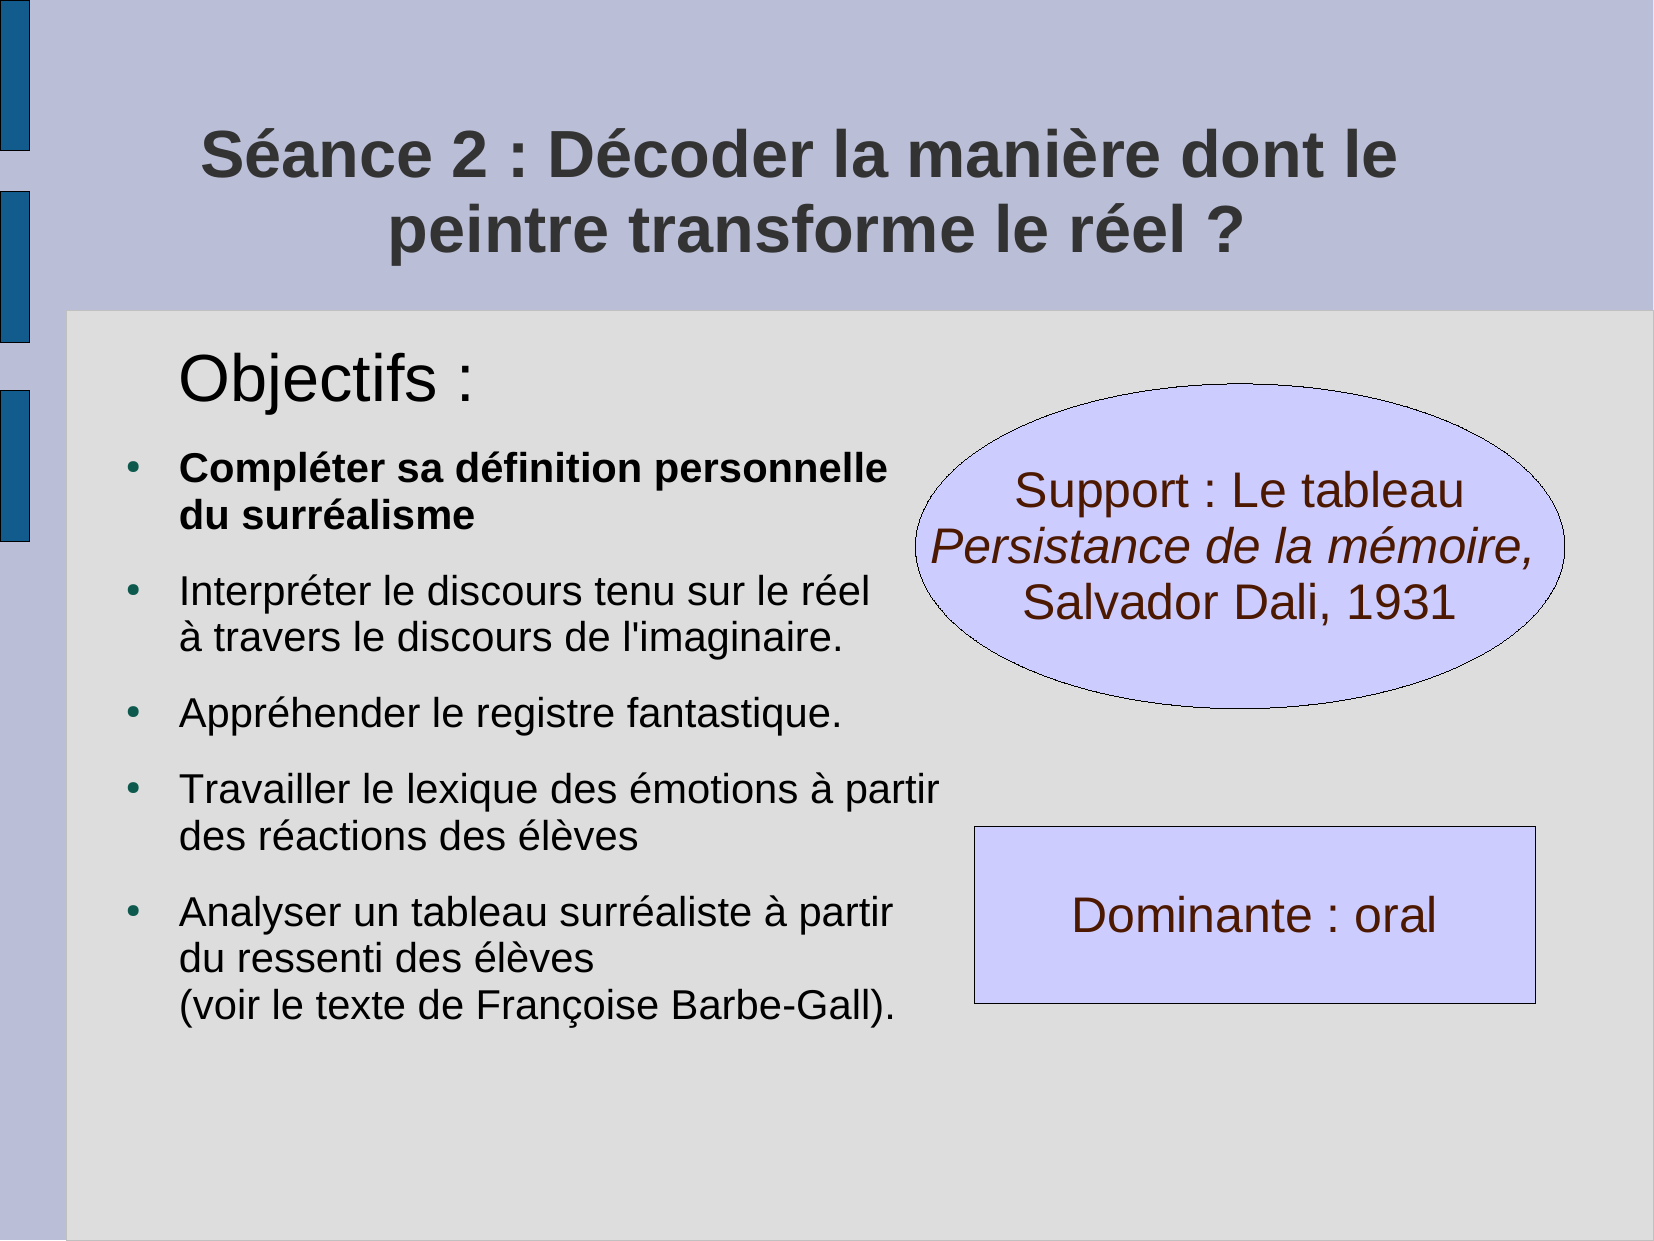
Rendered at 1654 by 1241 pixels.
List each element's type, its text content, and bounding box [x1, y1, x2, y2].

text_box Support : Le tableau Persistance de la mémoire, Salvador Dali, 1931 [915, 383, 1565, 709]
list Objectifs : Compléter sa définition personnelle du surréalisme Interpréter le discours tenu sur le réel à travers le discours de l'imaginaire. Appréhender le registre fantastique. Travailler le lexique des émotions à partir des réactions des élèves Analyser un tableau surréaliste à partir du ressenti des élèves (voir le texte de Françoise Barbe-Gall). [108, 340, 945, 1123]
title Séance 2 : Décoder la manière dont le peintre transforme le réel ? [93, 88, 1506, 296]
text_box Dominante : oral [974, 826, 1536, 1004]
